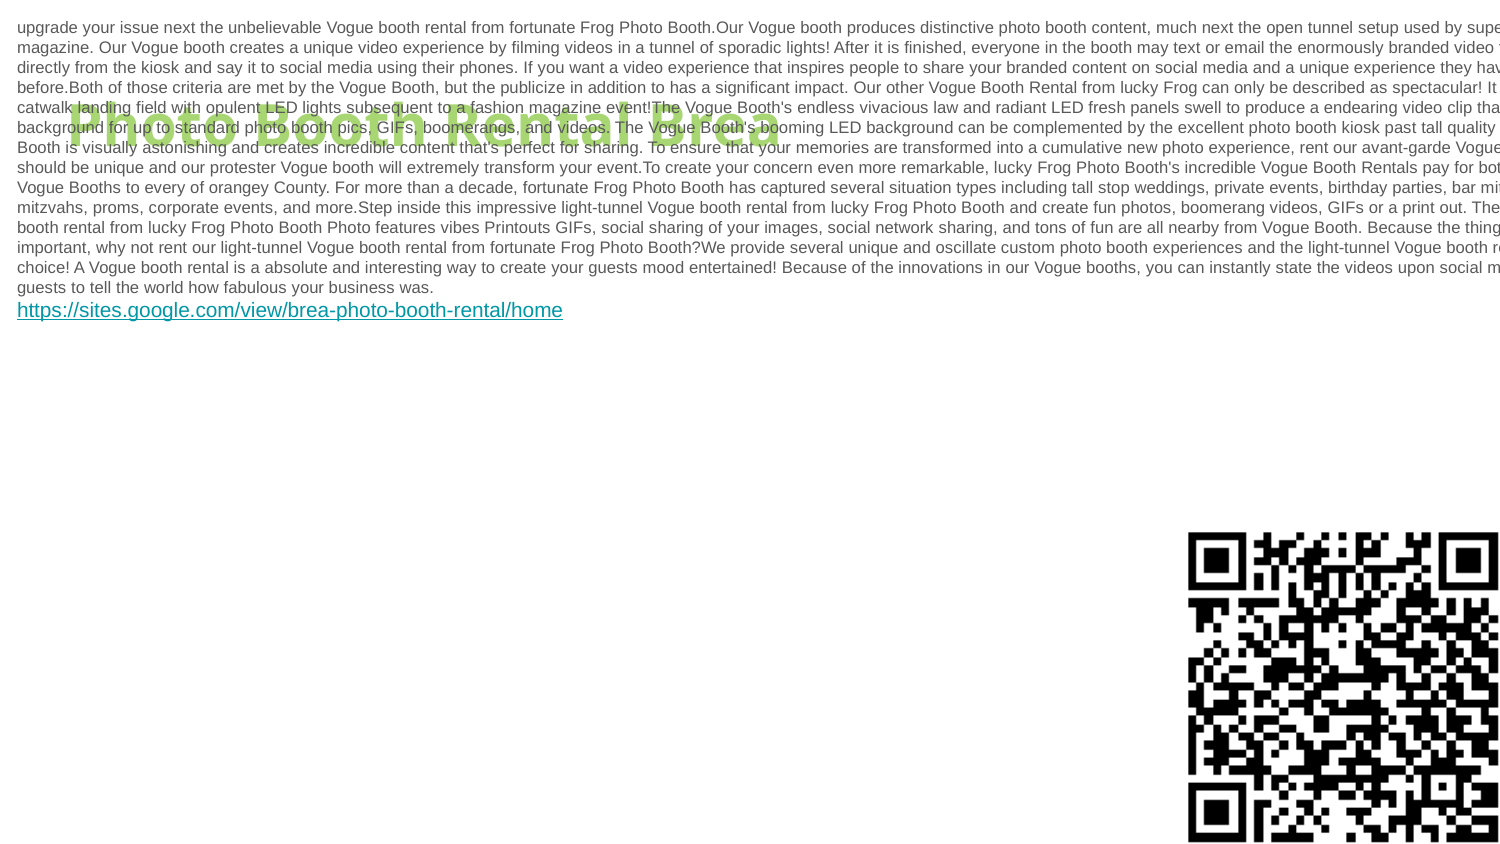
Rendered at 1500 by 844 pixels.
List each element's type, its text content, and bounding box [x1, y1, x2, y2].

text_box upgrade your issue next the unbelievable Vogue booth rental from fortunate Frog Photo Booth.Our Vogue booth produces distinctive photo booth content, much next the open tunnel setup used by supermodels in Vogue magazine. Our Vogue booth creates a unique video experience by filming videos in a tunnel of sporadic lights! After it is finished, everyone in the booth may text or email the enormously branded video to themselves directly from the kiosk and say it to social media using their phones. If you want a video experience that inspires people to share your branded content on social media and a unique experience they haven't had before.Both of those criteria are met by the Vogue Booth, but the publicize in addition to has a significant impact. Our other Vogue Booth Rental from lucky Frog can only be described as spectacular! It resembles a private catwalk landing field with opulent LED lights subsequent to a fashion magazine event!The Vogue Booth's endless vivacious law and radiant LED fresh panels swell to produce a endearing video clip that makes the ideal background for up to standard photo booth pics, GIFs, boomerangs, and videos. The Vogue Booth's booming LED background can be complemented by the excellent photo booth kiosk past tall quality lighting.The Vogue Booth is visually astonishing and creates incredible content that's perfect for sharing. To ensure that your memories are transformed into a cumulative new photo experience, rent our avant-garde Vogue booth. Your party should be unique and our protester Vogue booth will extremely transform your event.To create your concern even more remarkable, lucky Frog Photo Booth's incredible Vogue Booth Rentals pay for both video booths and Vogue Booths to every of orangey County. For more than a decade, fortunate Frog Photo Booth has captured several situation types including tall stop weddings, private events, birthday parties, bar mitzvahs, bat mitzvahs, proms, corporate events, and more.Step inside this impressive light-tunnel Vogue booth rental from lucky Frog Photo Booth and create fun photos, boomerang videos, GIFs or a print out. The light-tunnel Vogue booth rental from lucky Frog Photo Booth Photo features vibes Printouts GIFs, social sharing of your images, social network sharing, and tons of fun are all nearby from Vogue Booth. Because the thing is for that reason important, why not rent our light-tunnel Vogue booth rental from fortunate Frog Photo Booth?We provide several unique and oscillate custom photo booth experiences and the light-tunnel Vogue booth rental is a absolute choice! A Vogue booth rental is a absolute and interesting way to create your guests mood entertained! Because of the innovations in our Vogue booths, you can instantly state the videos upon social media, allowing your guests to tell the world how fabulous your business was. https://sites.google.com/view/brea-photo-booth-rental/home [2, 2, 1500, 844]
picture [1187, 531, 1500, 844]
